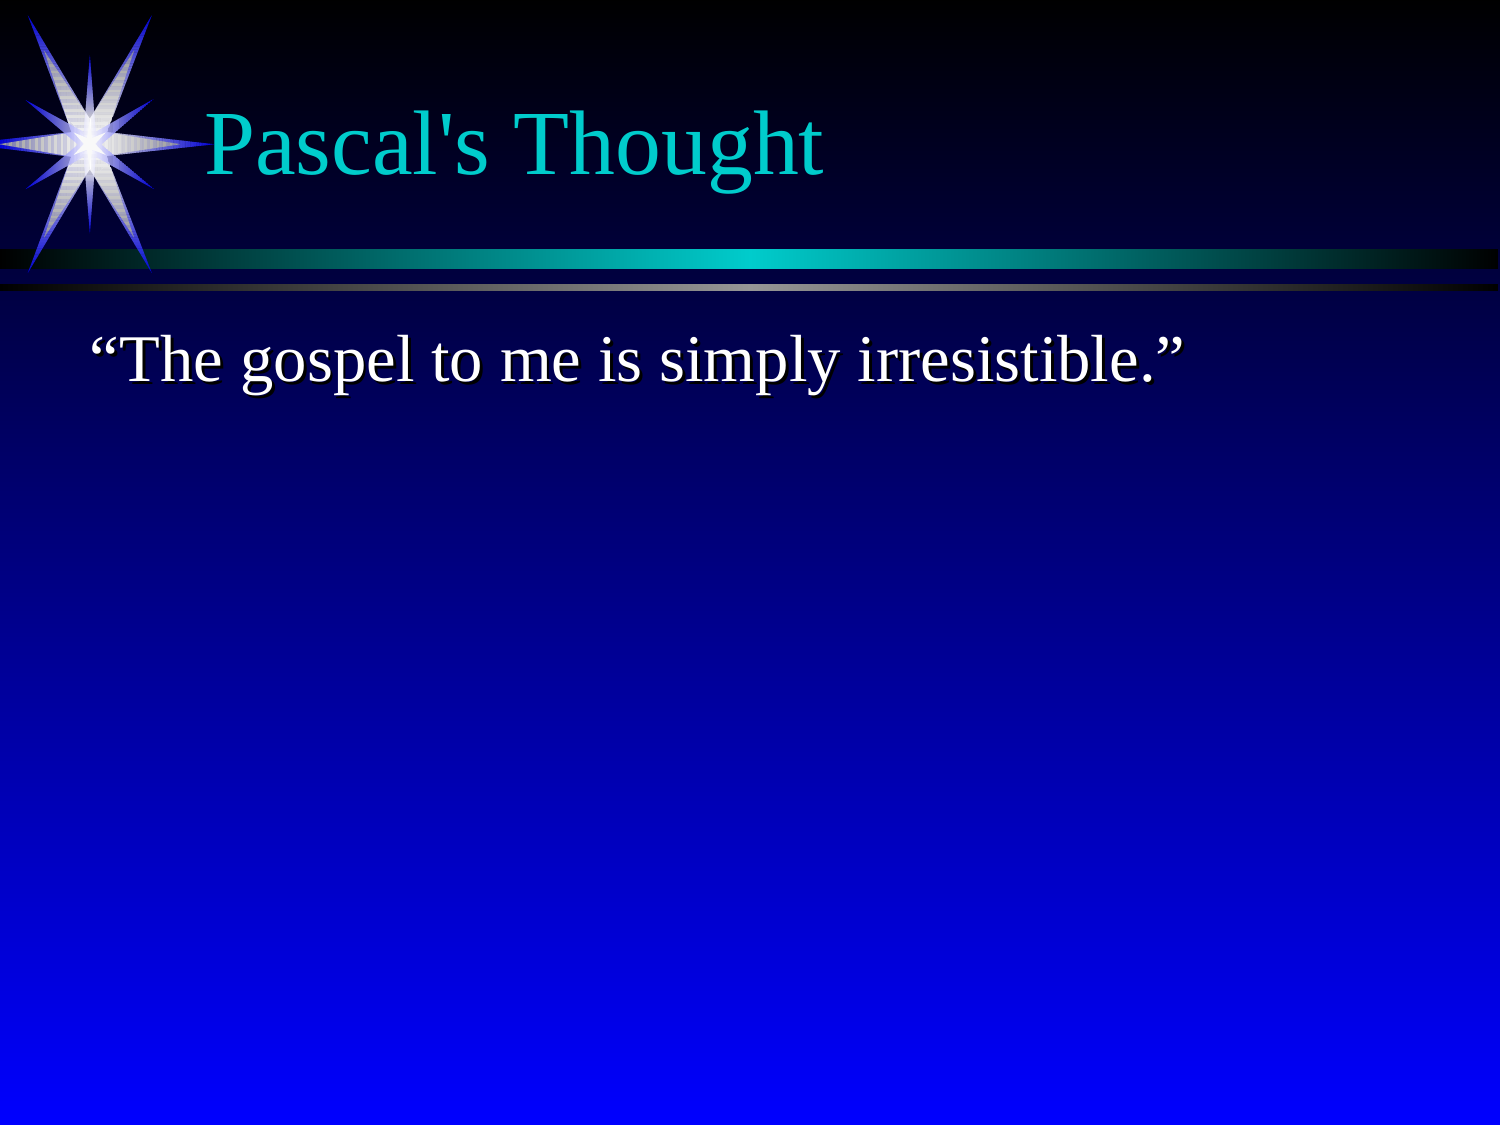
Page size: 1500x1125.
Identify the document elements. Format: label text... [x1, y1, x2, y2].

title Pascal's Thought [189, 14, 1465, 203]
text_box “The gospel to me is simply irresistible.” [75, 314, 1438, 404]
